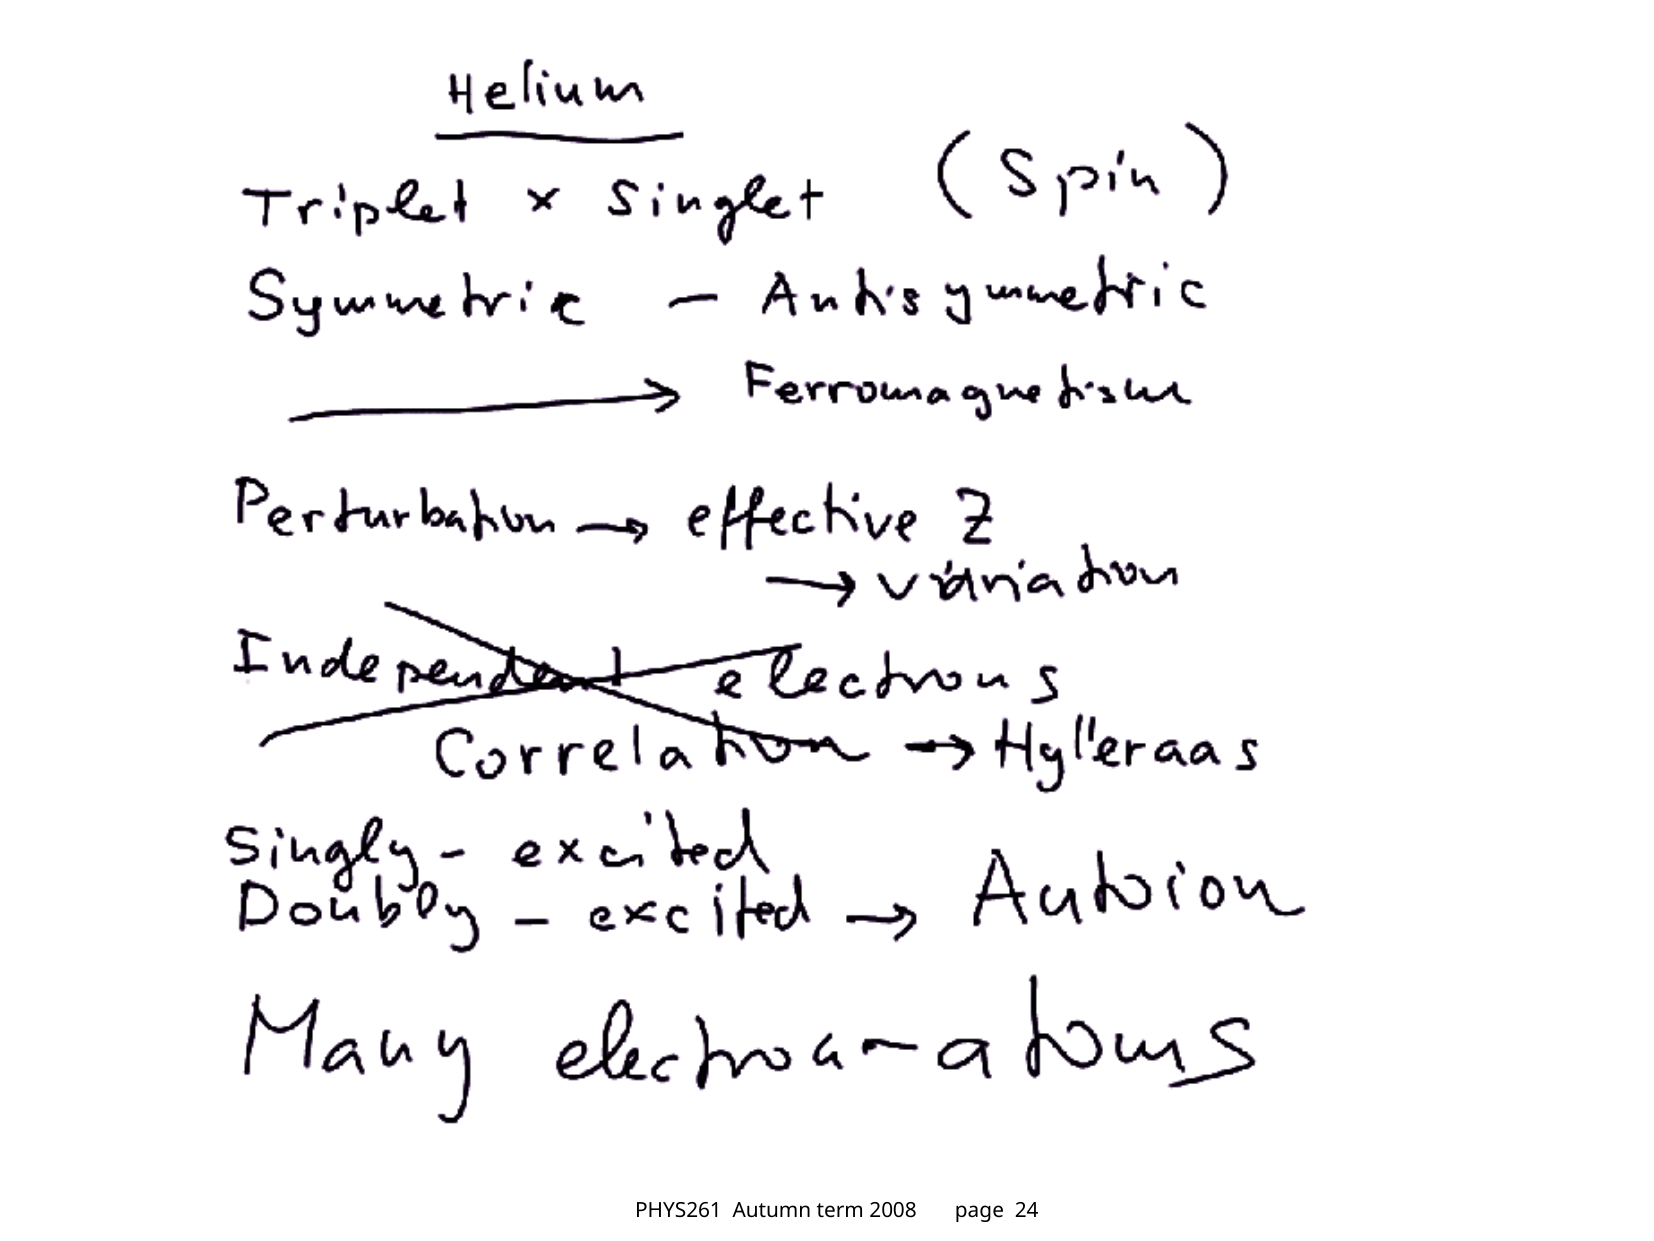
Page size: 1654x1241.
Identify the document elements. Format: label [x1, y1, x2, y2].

picture [150, 56, 1386, 1127]
